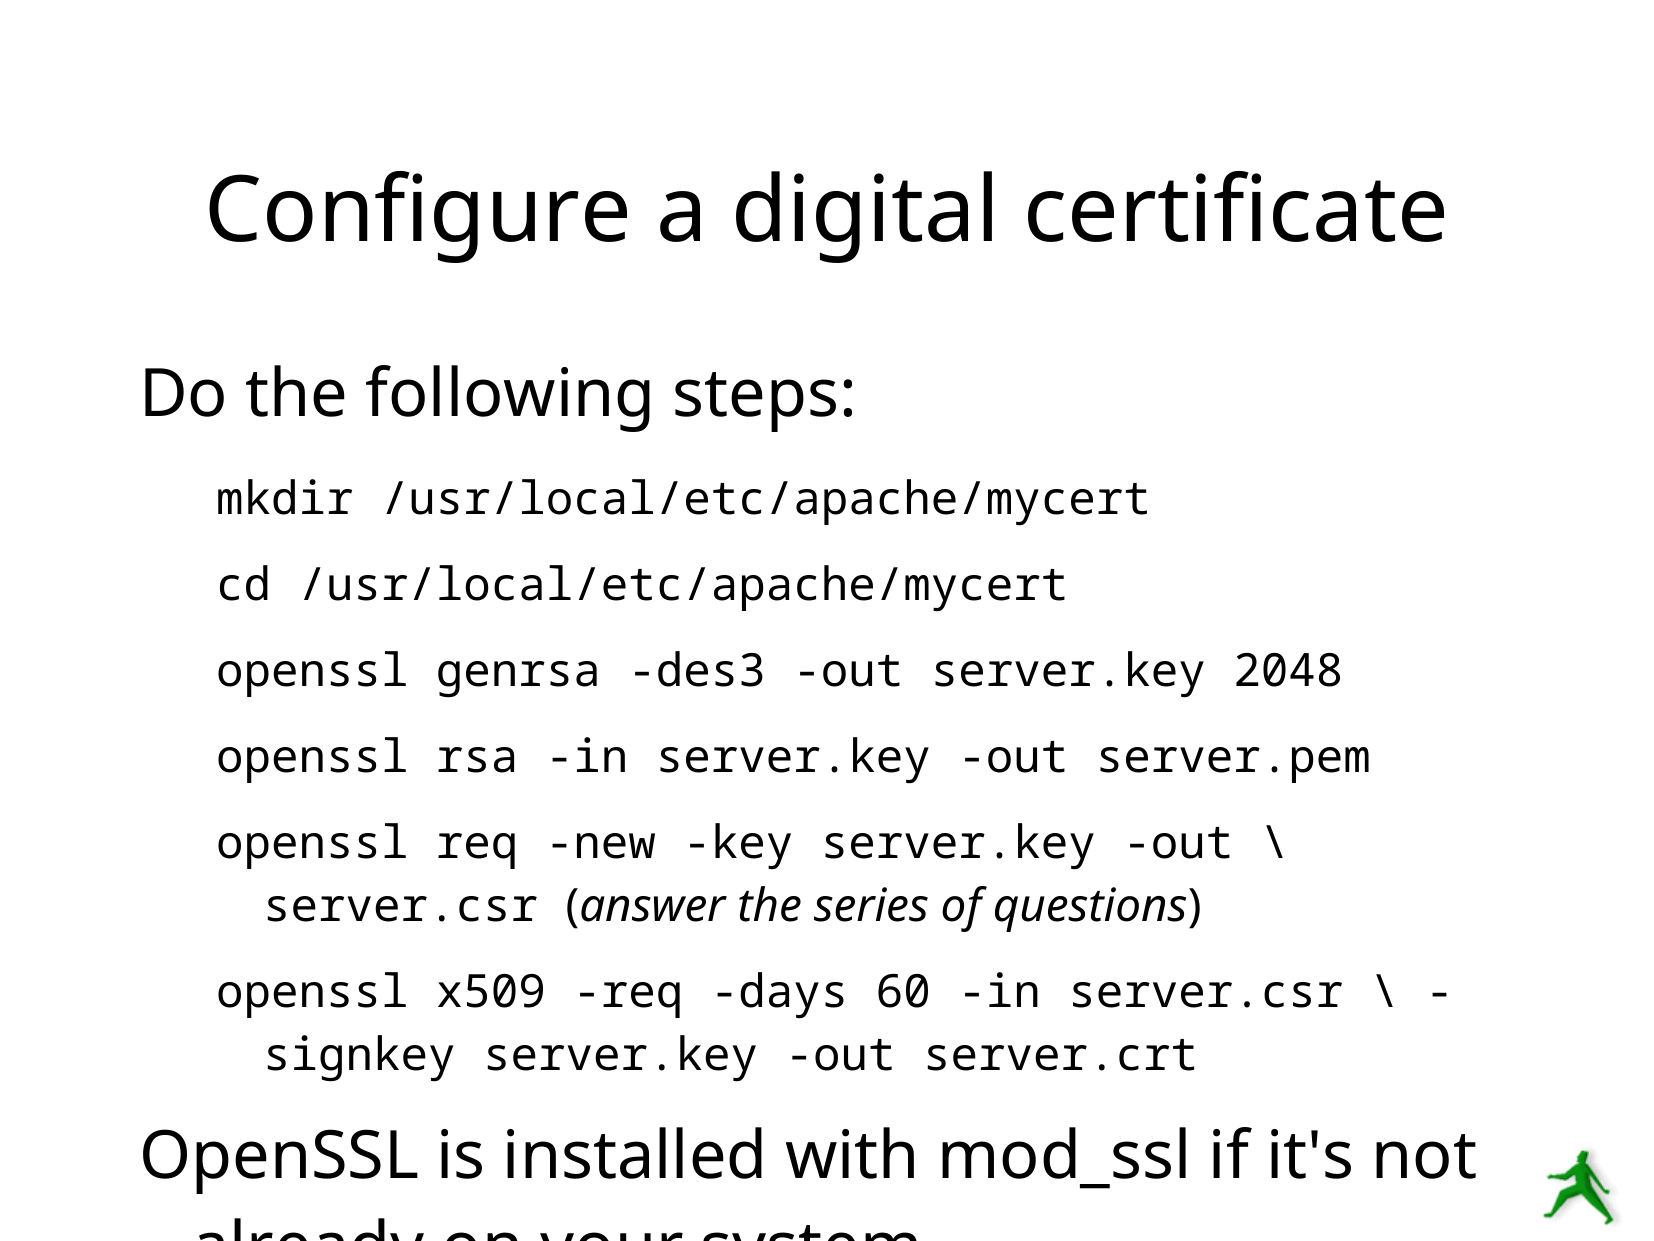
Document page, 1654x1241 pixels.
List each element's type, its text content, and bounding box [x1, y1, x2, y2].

list Do the following steps: mkdir /usr/local/etc/apache/mycert cd /usr/local/etc/apache/mycert openssl genrsa -des3 -out server.key 2048 openssl rsa -in server.key -out server.pem openssl req -new -key server.key -out \ server.csr (answer the series of questions) openssl x509 -req -days 60 -in server.csr \ -signkey server.key -out server.crt OpenSSL is installed with mod_ssl if it's not already on your system. [121, 344, 1534, 1210]
picture [1541, 1135, 1634, 1227]
title Configure a digital certificate [121, 102, 1534, 311]
